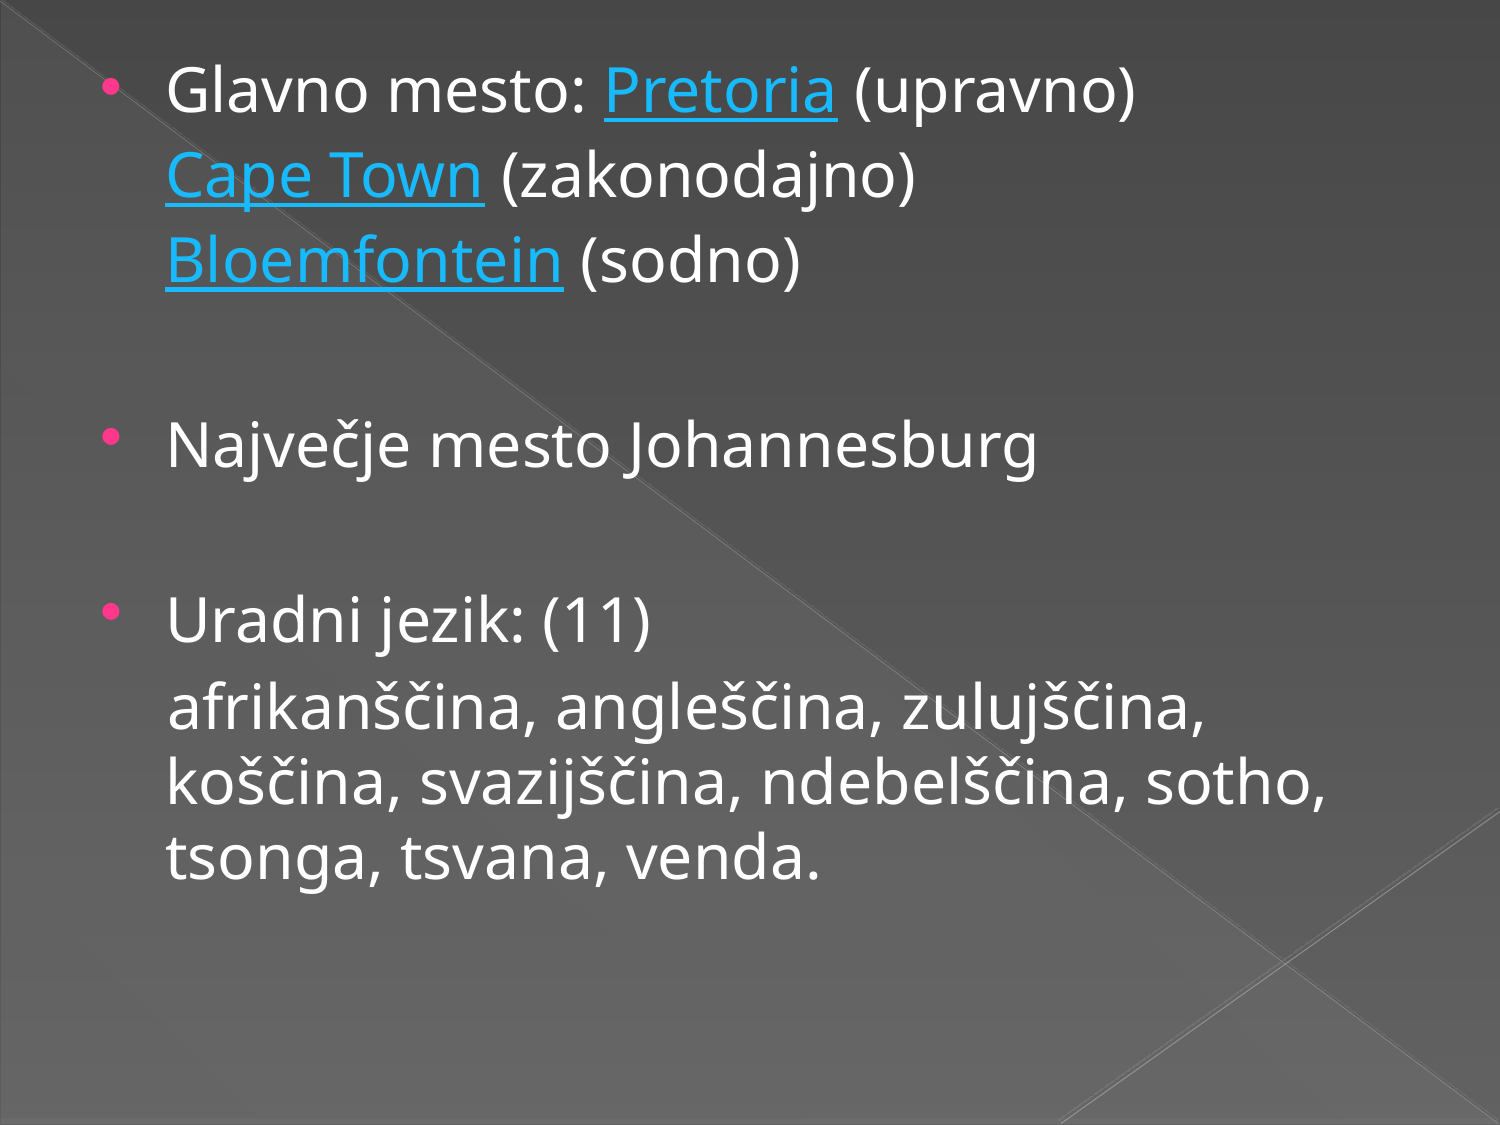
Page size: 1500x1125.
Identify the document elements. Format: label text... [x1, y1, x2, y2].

list Glavno mesto: Pretoria (upravno) Cape Town (zakonodajno) Bloemfontein (sodno) Največje mesto Johannesburg Uradni jezik: (11) afrikanščina, angleščina, zulujščina, koščina, svazijščina, ndebelščina, sotho, tsonga, tsvana, venda. [76, 42, 1425, 1059]
